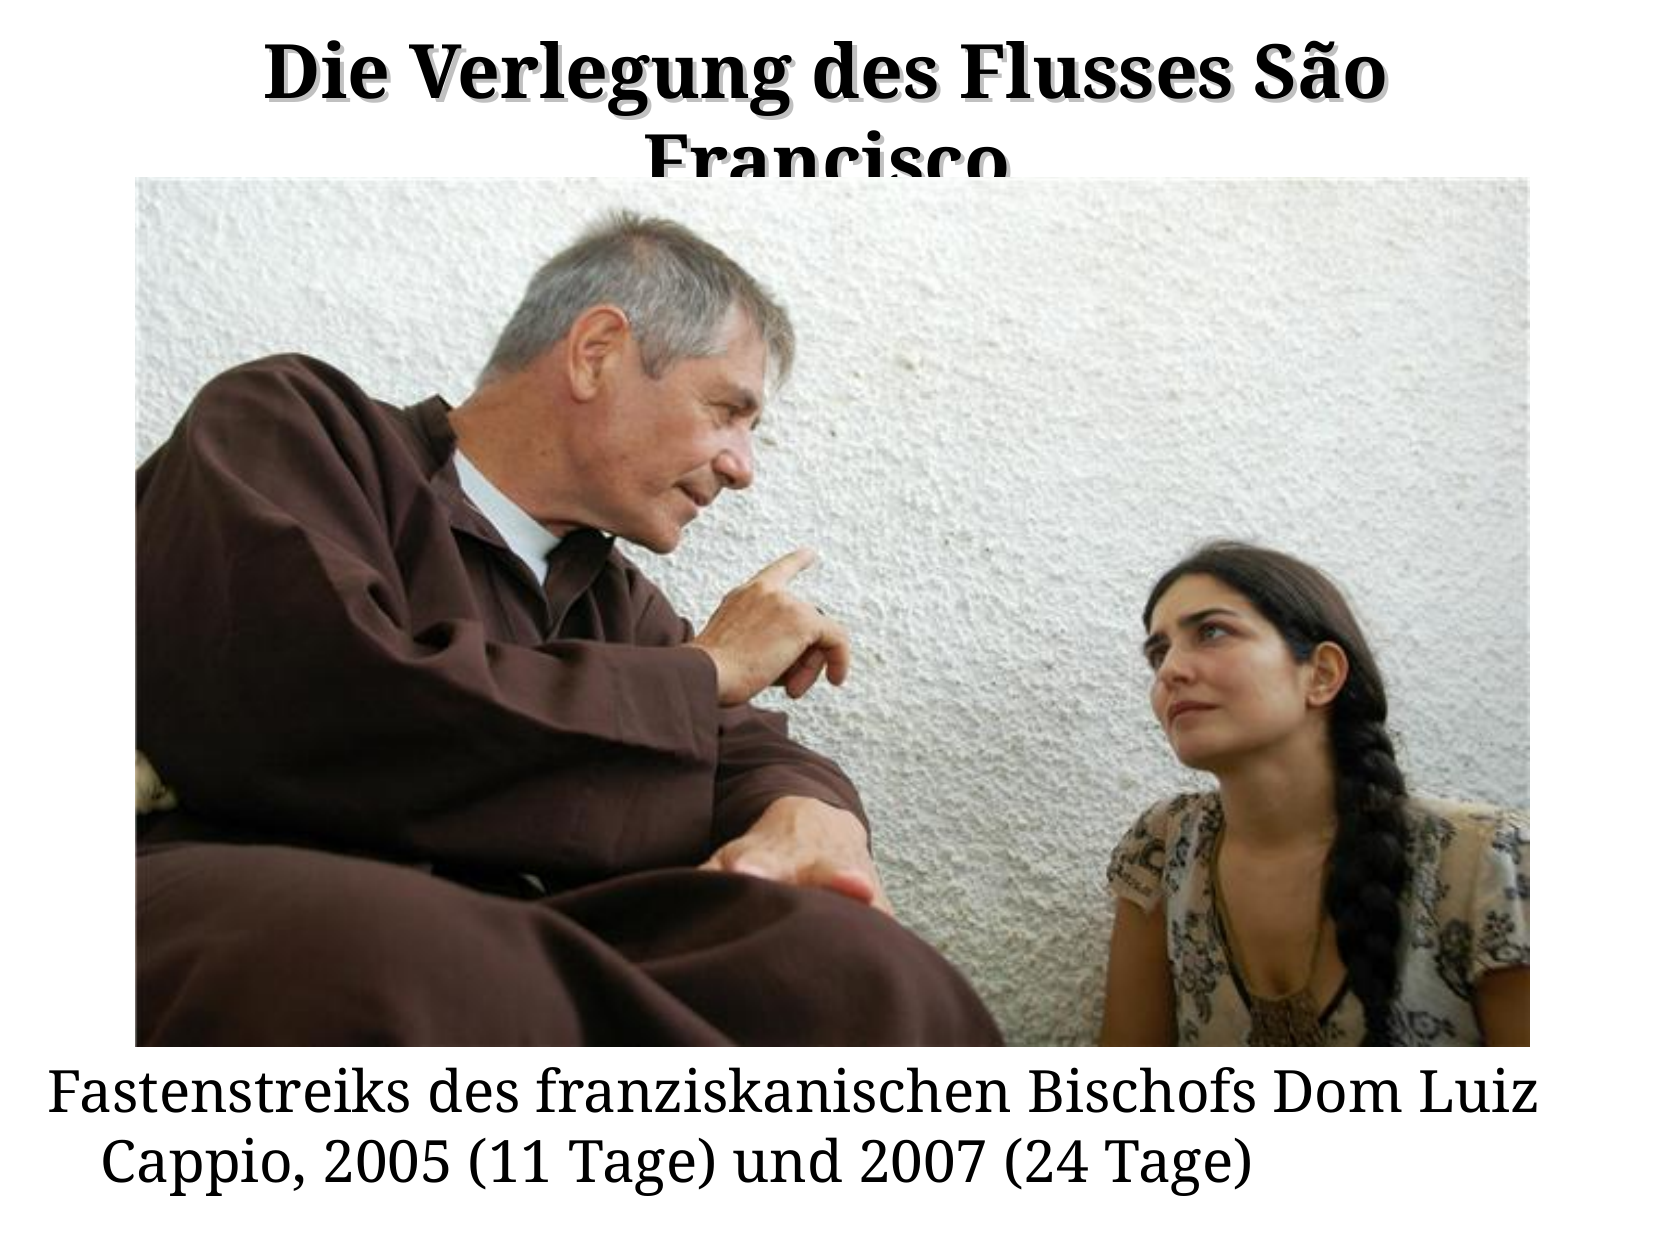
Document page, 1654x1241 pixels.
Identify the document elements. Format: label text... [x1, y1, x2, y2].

picture [135, 177, 1530, 1047]
text_box Fastenstreiks des franziskanischen Bischofs Dom Luiz Cappio, 2005 (11 Tage) und 2007 (24 Tage) [29, 1053, 1577, 1207]
title Die Verlegung des Flusses São Francisco [82, 23, 1571, 155]
